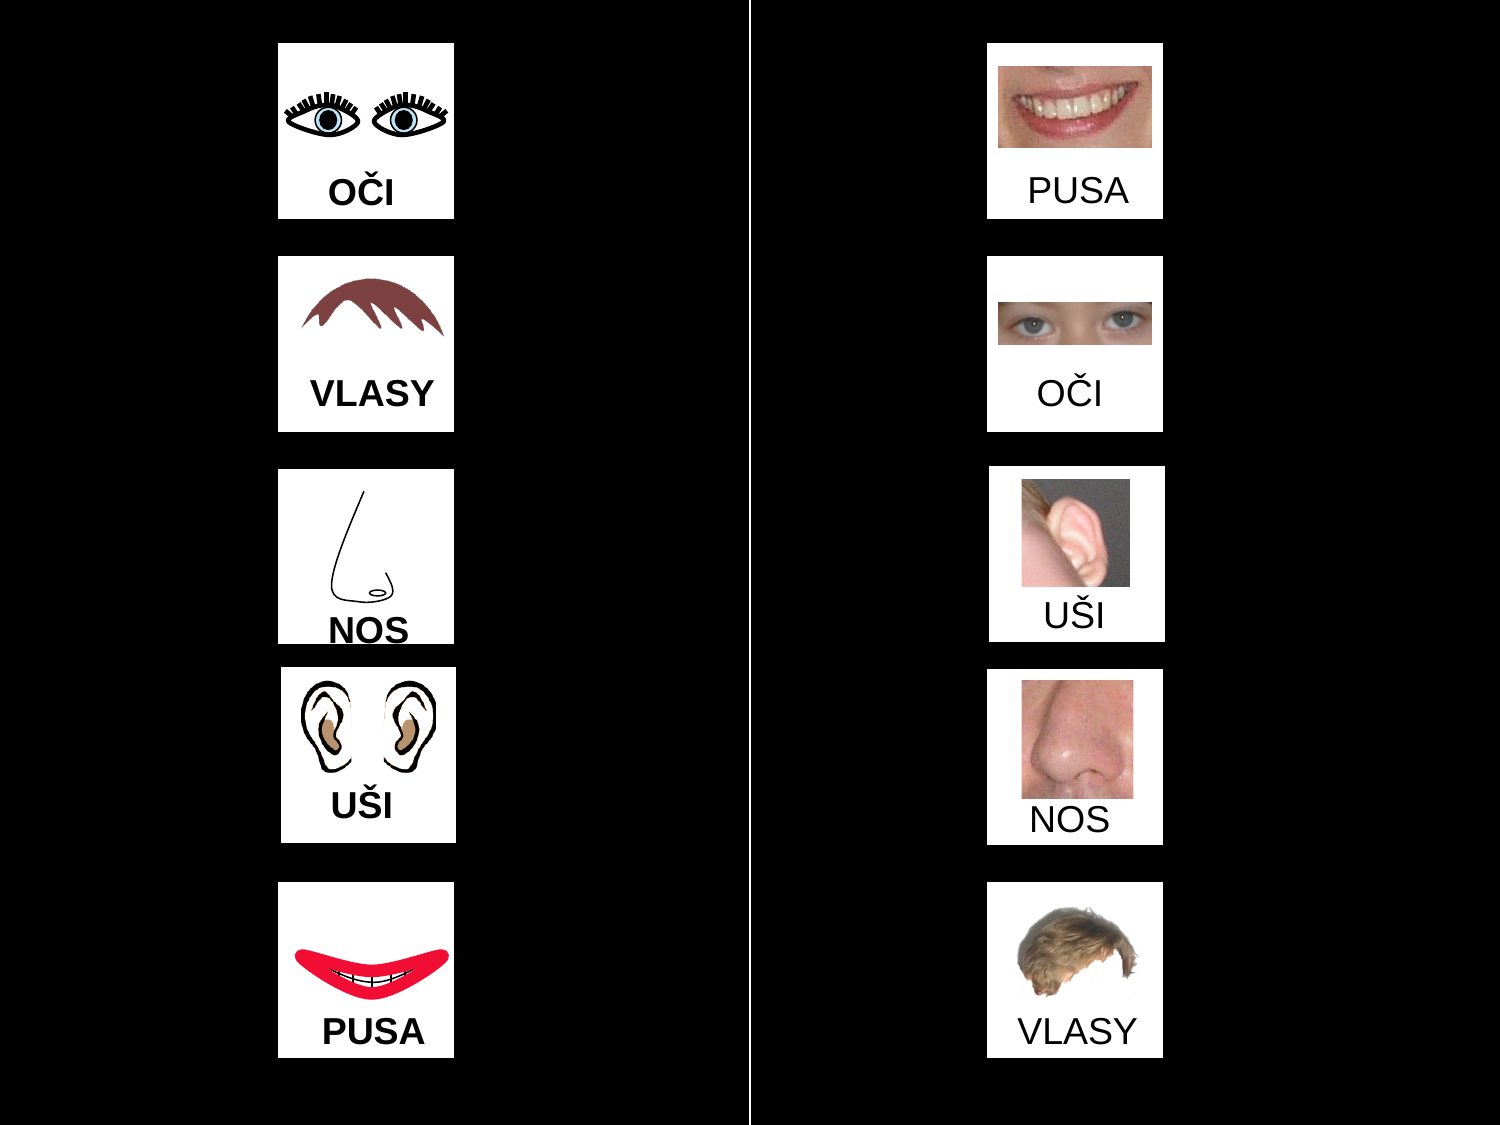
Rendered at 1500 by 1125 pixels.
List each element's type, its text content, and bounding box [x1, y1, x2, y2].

text_box PUSA [307, 999, 441, 1061]
picture [998, 903, 1140, 1000]
picture [998, 66, 1152, 148]
text_box NOS [313, 597, 425, 659]
text_box VLASY [295, 361, 451, 423]
text_box [986, 881, 1164, 1059]
text_box [372, 591, 383, 595]
picture [1021, 680, 1134, 799]
text_box NOS [1014, 786, 1126, 848]
text_box PUSA [1012, 158, 1145, 219]
text_box [988, 465, 1166, 643]
text_box [354, 976, 371, 981]
text_box UŠI [315, 772, 409, 834]
text_box VLASY [1002, 999, 1154, 1060]
text_box [986, 668, 1164, 846]
text_box [986, 255, 1164, 433]
text_box [277, 467, 455, 645]
text_box [373, 981, 390, 987]
text_box [986, 42, 1164, 220]
picture [301, 278, 445, 342]
text_box UŠI [1028, 587, 1121, 644]
picture [383, 680, 436, 773]
text_box OČI [1021, 361, 1119, 423]
text_box [277, 42, 455, 220]
picture [301, 680, 352, 773]
picture [1021, 479, 1130, 587]
text_box [277, 881, 455, 1059]
text_box [277, 255, 455, 433]
text_box [279, 666, 457, 844]
text_box [354, 981, 371, 987]
text_box OČI [313, 160, 410, 222]
picture [998, 302, 1152, 345]
text_box [373, 976, 390, 981]
